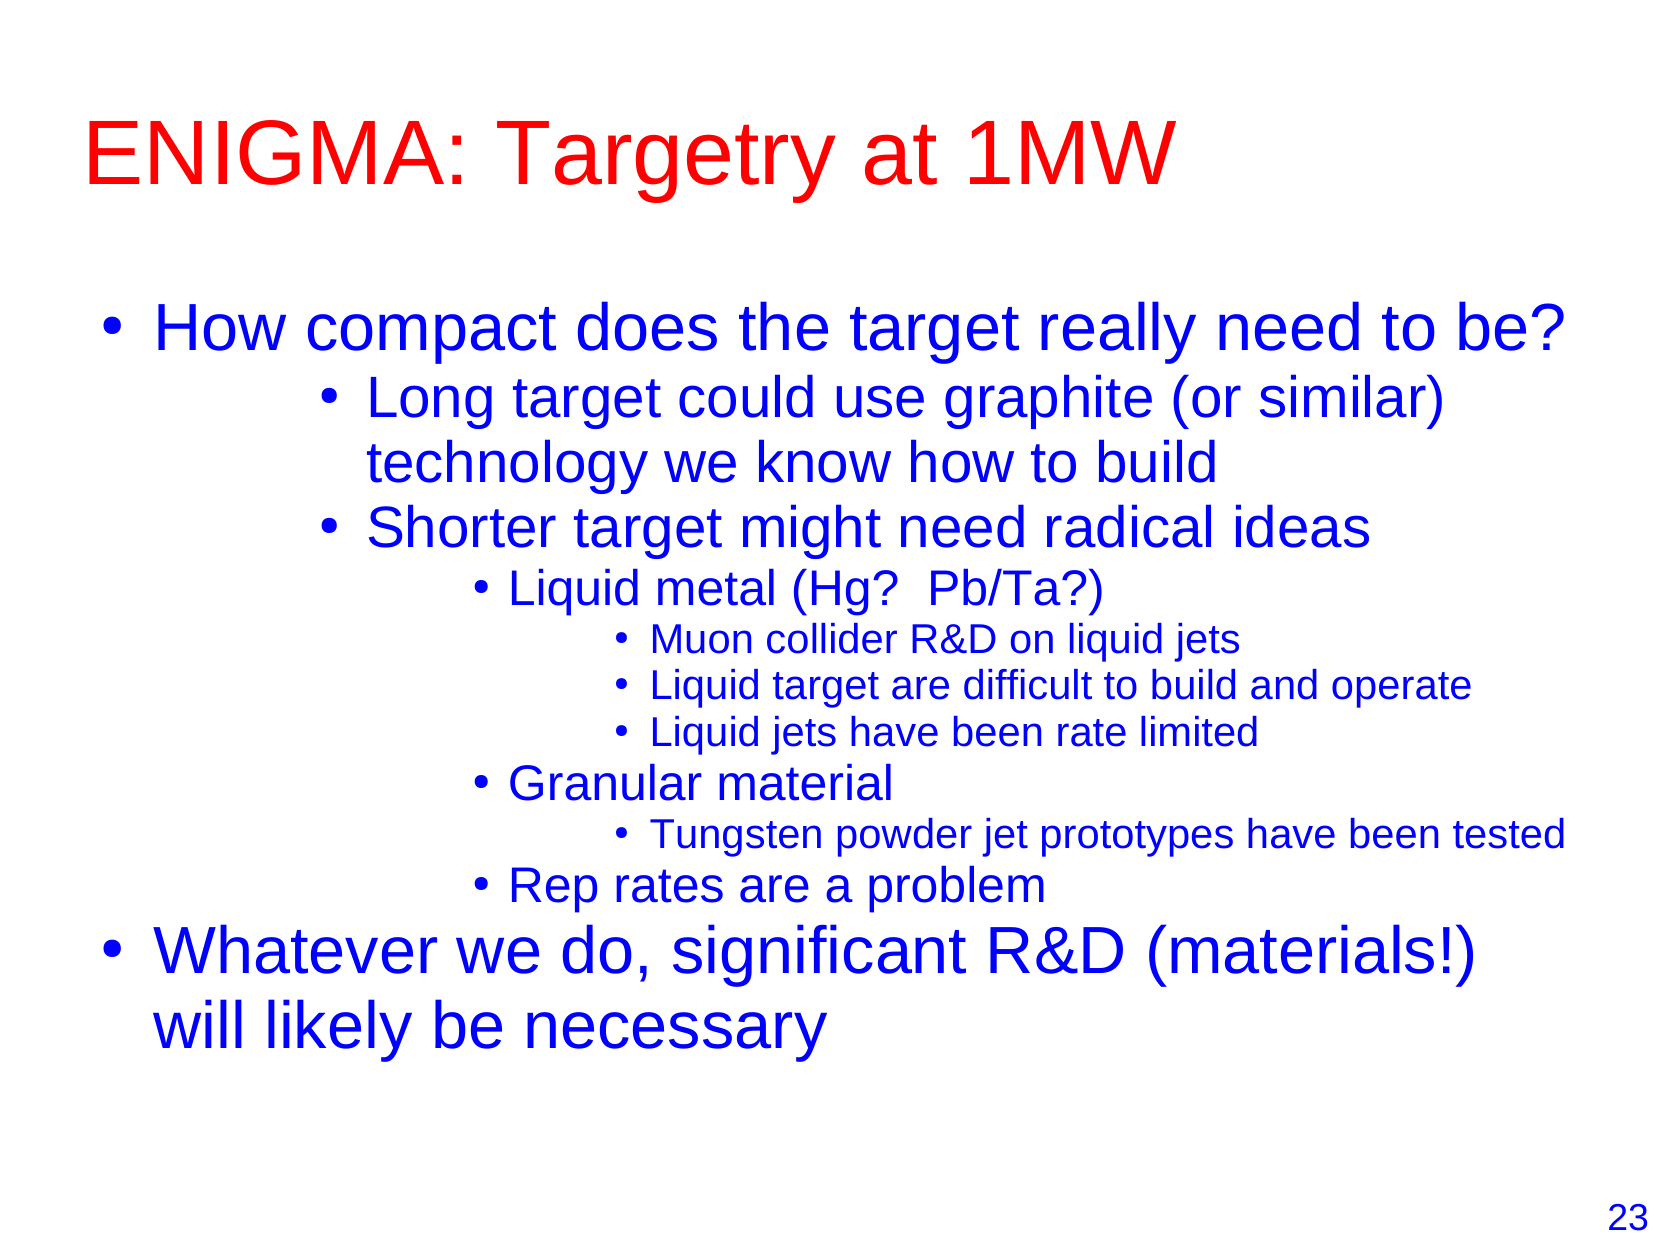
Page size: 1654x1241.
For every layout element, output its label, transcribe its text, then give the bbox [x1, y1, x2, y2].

title ENIGMA: Targetry at 1MW [82, 49, 1571, 257]
list How compact does the target really need to be? Long target could use graphite (or similar) technology we know how to build Shorter target might need radical ideas Liquid metal (Hg? Pb/Ta?) Muon collider R&D on liquid jets Liquid target are difficult to build and operate Liquid jets have been rate limited Granular material Tungsten powder jet prototypes have been tested Rep rates are a problem Whatever we do, significant R&D (materials!) will likely be necessary [82, 290, 1571, 1137]
